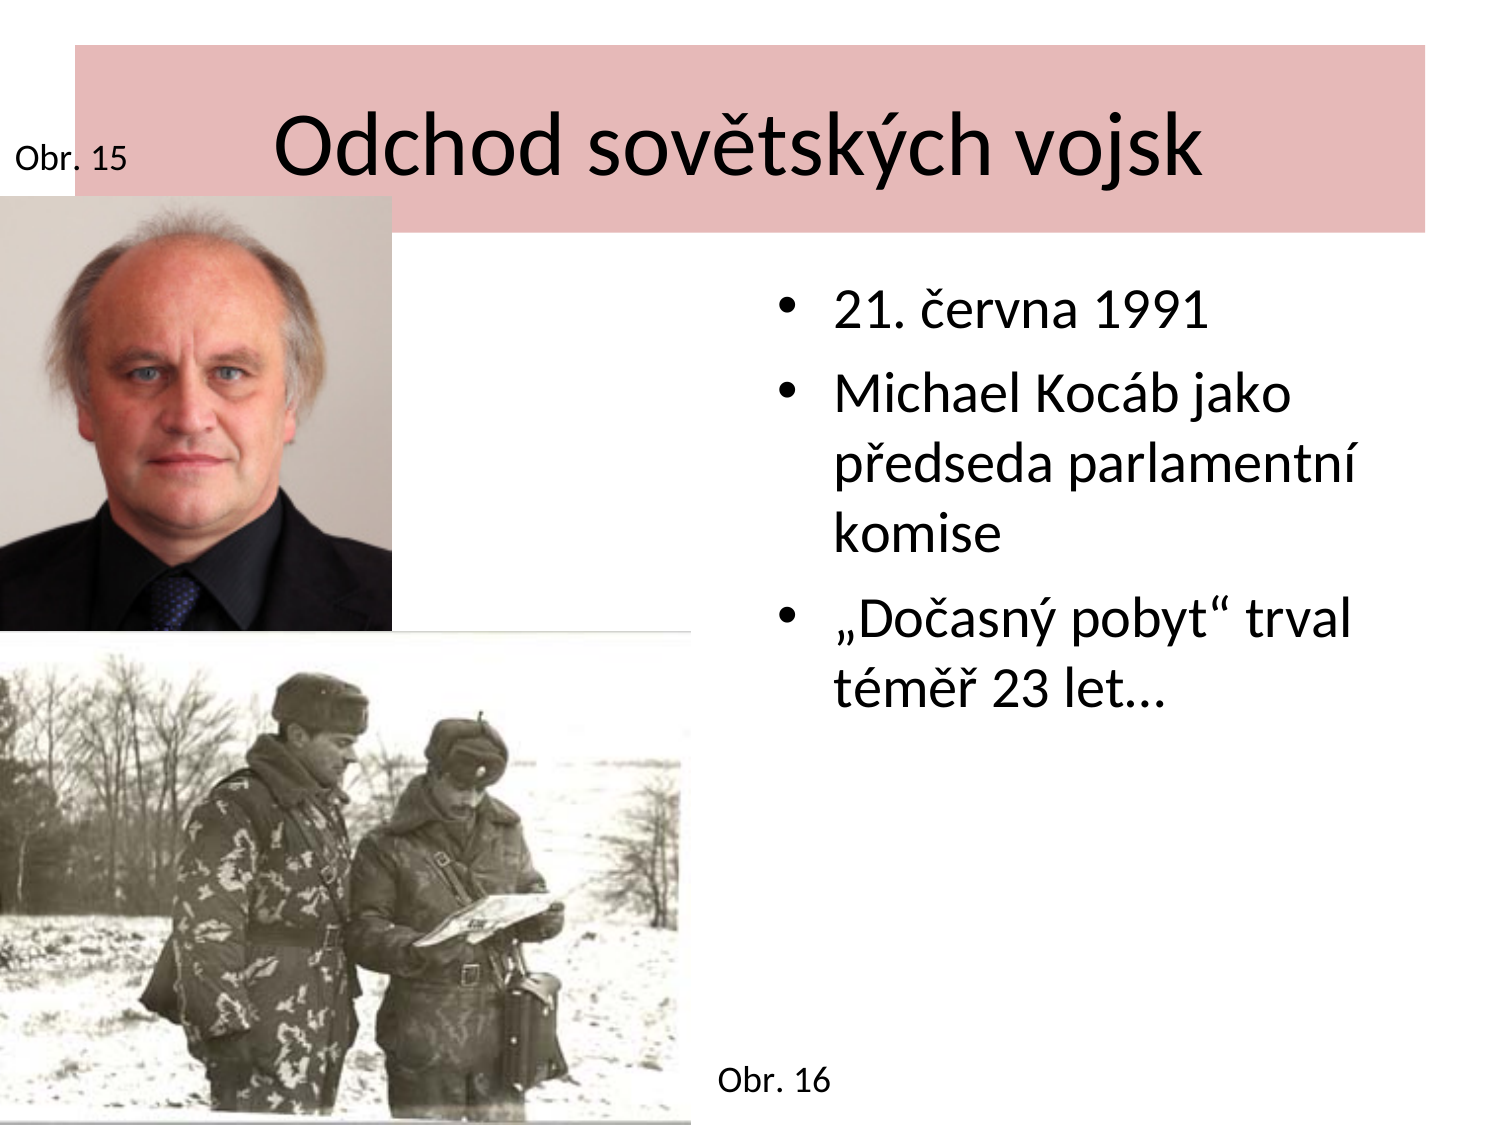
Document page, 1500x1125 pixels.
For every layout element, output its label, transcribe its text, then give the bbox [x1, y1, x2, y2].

picture [0, 631, 691, 1125]
text_box [0, 231, 392, 631]
list 21. června 1991 Michael Kocáb jako předseda parlamentní komise „Dočasný pobyt“ trval téměř 23 let… [762, 262, 1426, 1006]
text_box Obr. 16 [702, 1046, 856, 1108]
title Odchod sovětských vojsk [75, 45, 1426, 233]
text_box Obr. 15 [0, 125, 951, 231]
